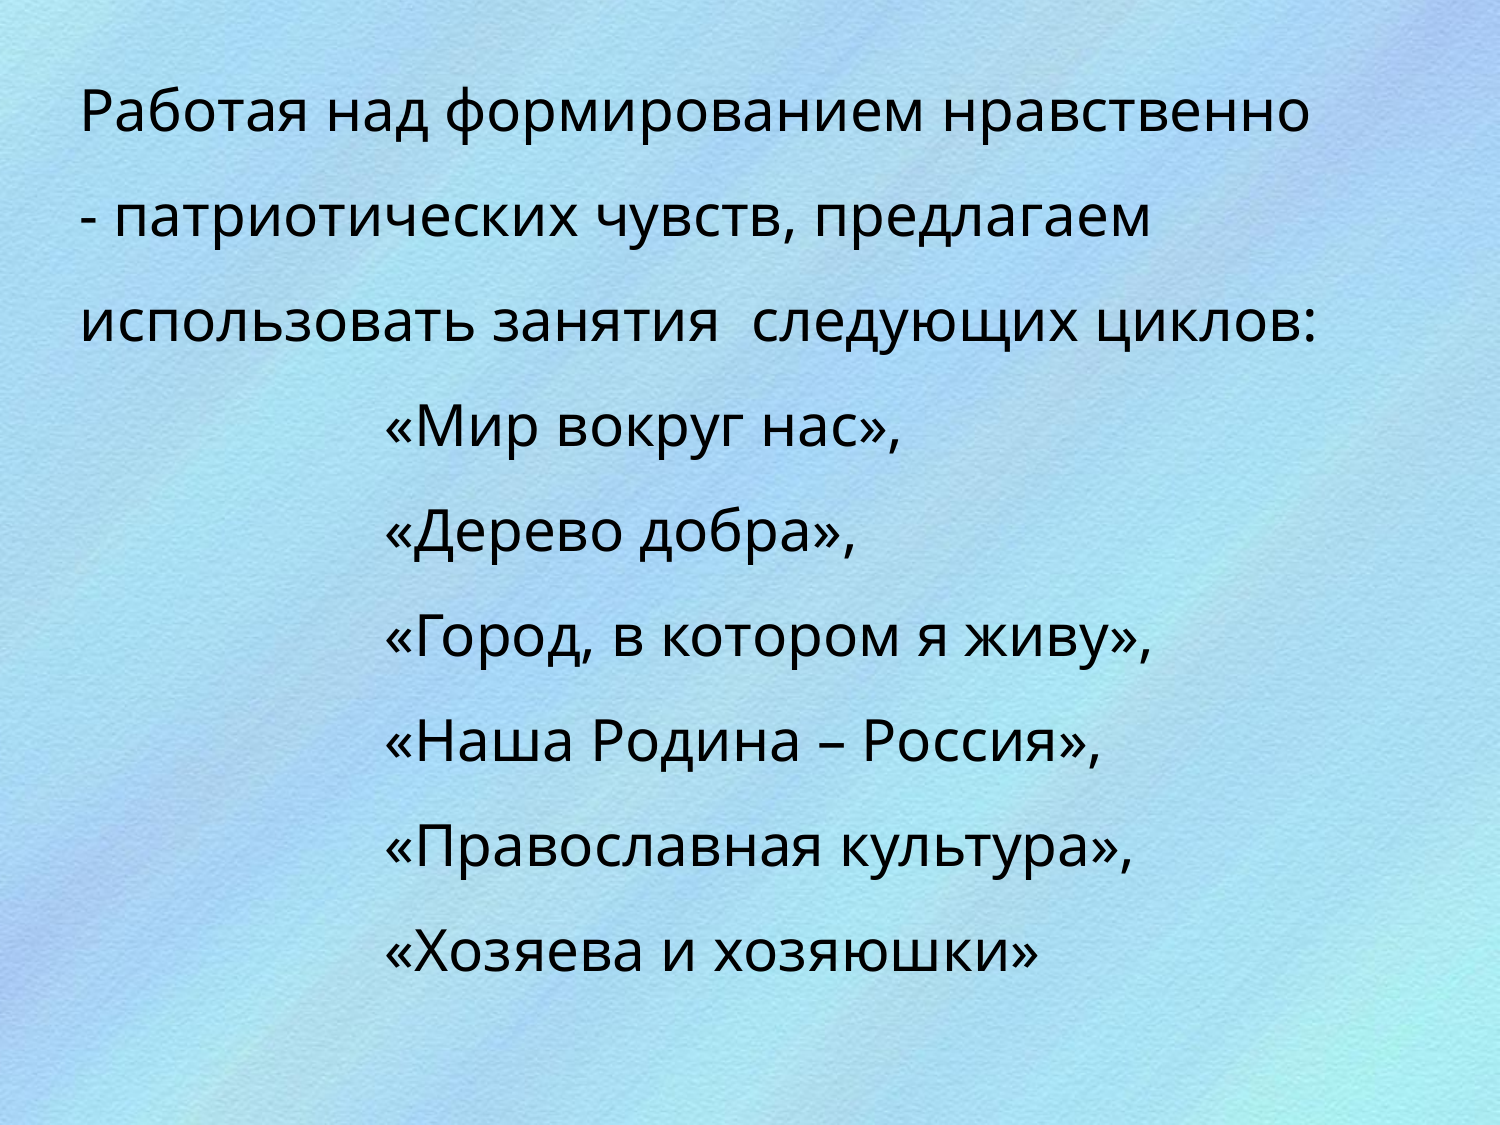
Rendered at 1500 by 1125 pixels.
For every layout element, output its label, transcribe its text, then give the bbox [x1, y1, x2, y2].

text_box Работая над формированием нравственно - патриотических чувств, предлагаем использовать занятия следующих циклов: «Мир вокруг нас», «Дерево добра», «Город, в котором я живу», «Наша Родина – Россия», «Православная культура», «Хозяева и хозяюшки» [64, 30, 1365, 991]
picture [0, 0, 1500, 1125]
